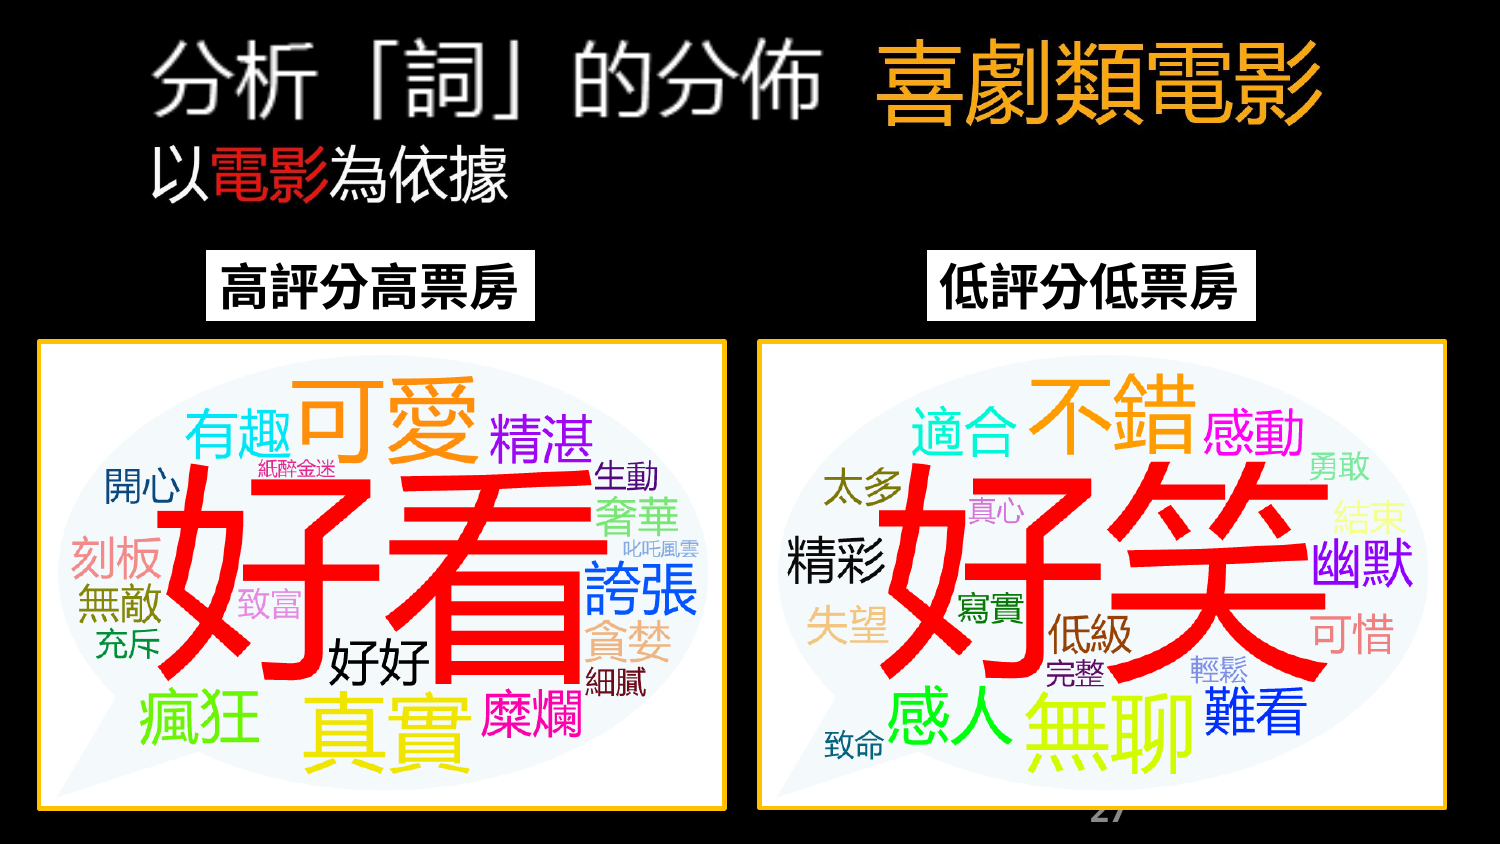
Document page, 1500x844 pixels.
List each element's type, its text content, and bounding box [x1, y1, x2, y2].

picture [761, 343, 1443, 806]
picture [41, 343, 723, 806]
text_box 低評分低票房 [924, 247, 1258, 324]
picture [864, 29, 1331, 132]
picture [127, 18, 862, 212]
text_box 27 [1074, 810, 1426, 827]
text_box 高評分高票房 [204, 247, 538, 324]
